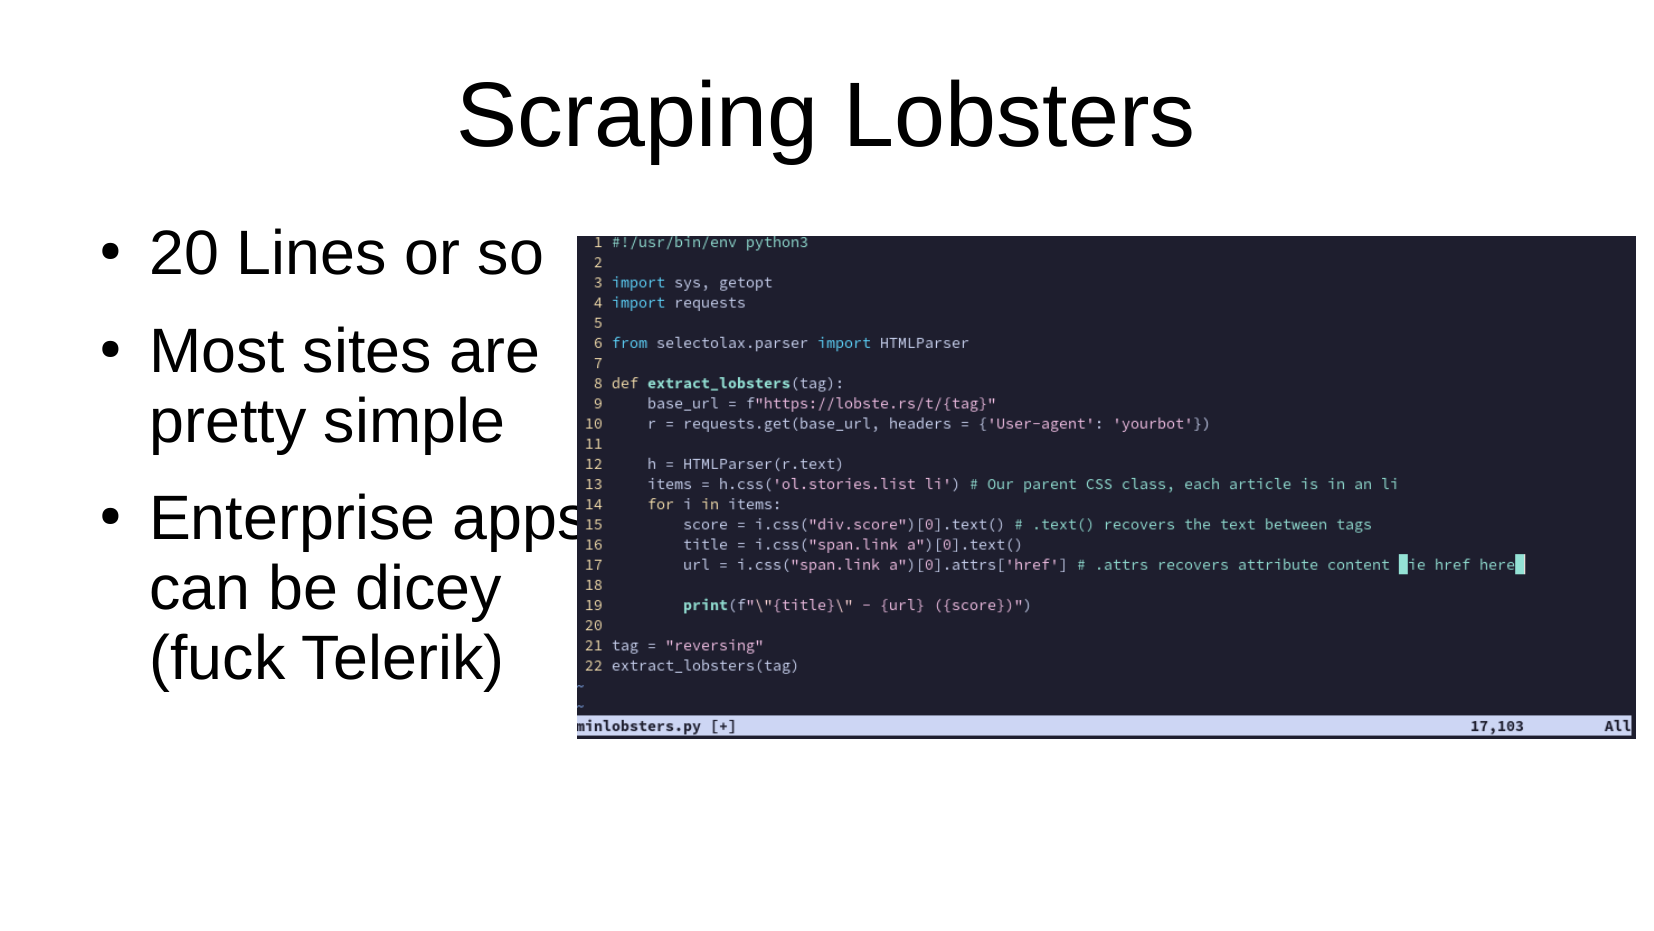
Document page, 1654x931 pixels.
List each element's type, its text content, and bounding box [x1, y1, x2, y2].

list 20 Lines or so Most sites are pretty simple Enterprise apps can be dicey (fuck Telerik) [82, 217, 591, 758]
picture [577, 236, 1636, 739]
title Scraping Lobsters [82, 37, 1571, 193]
